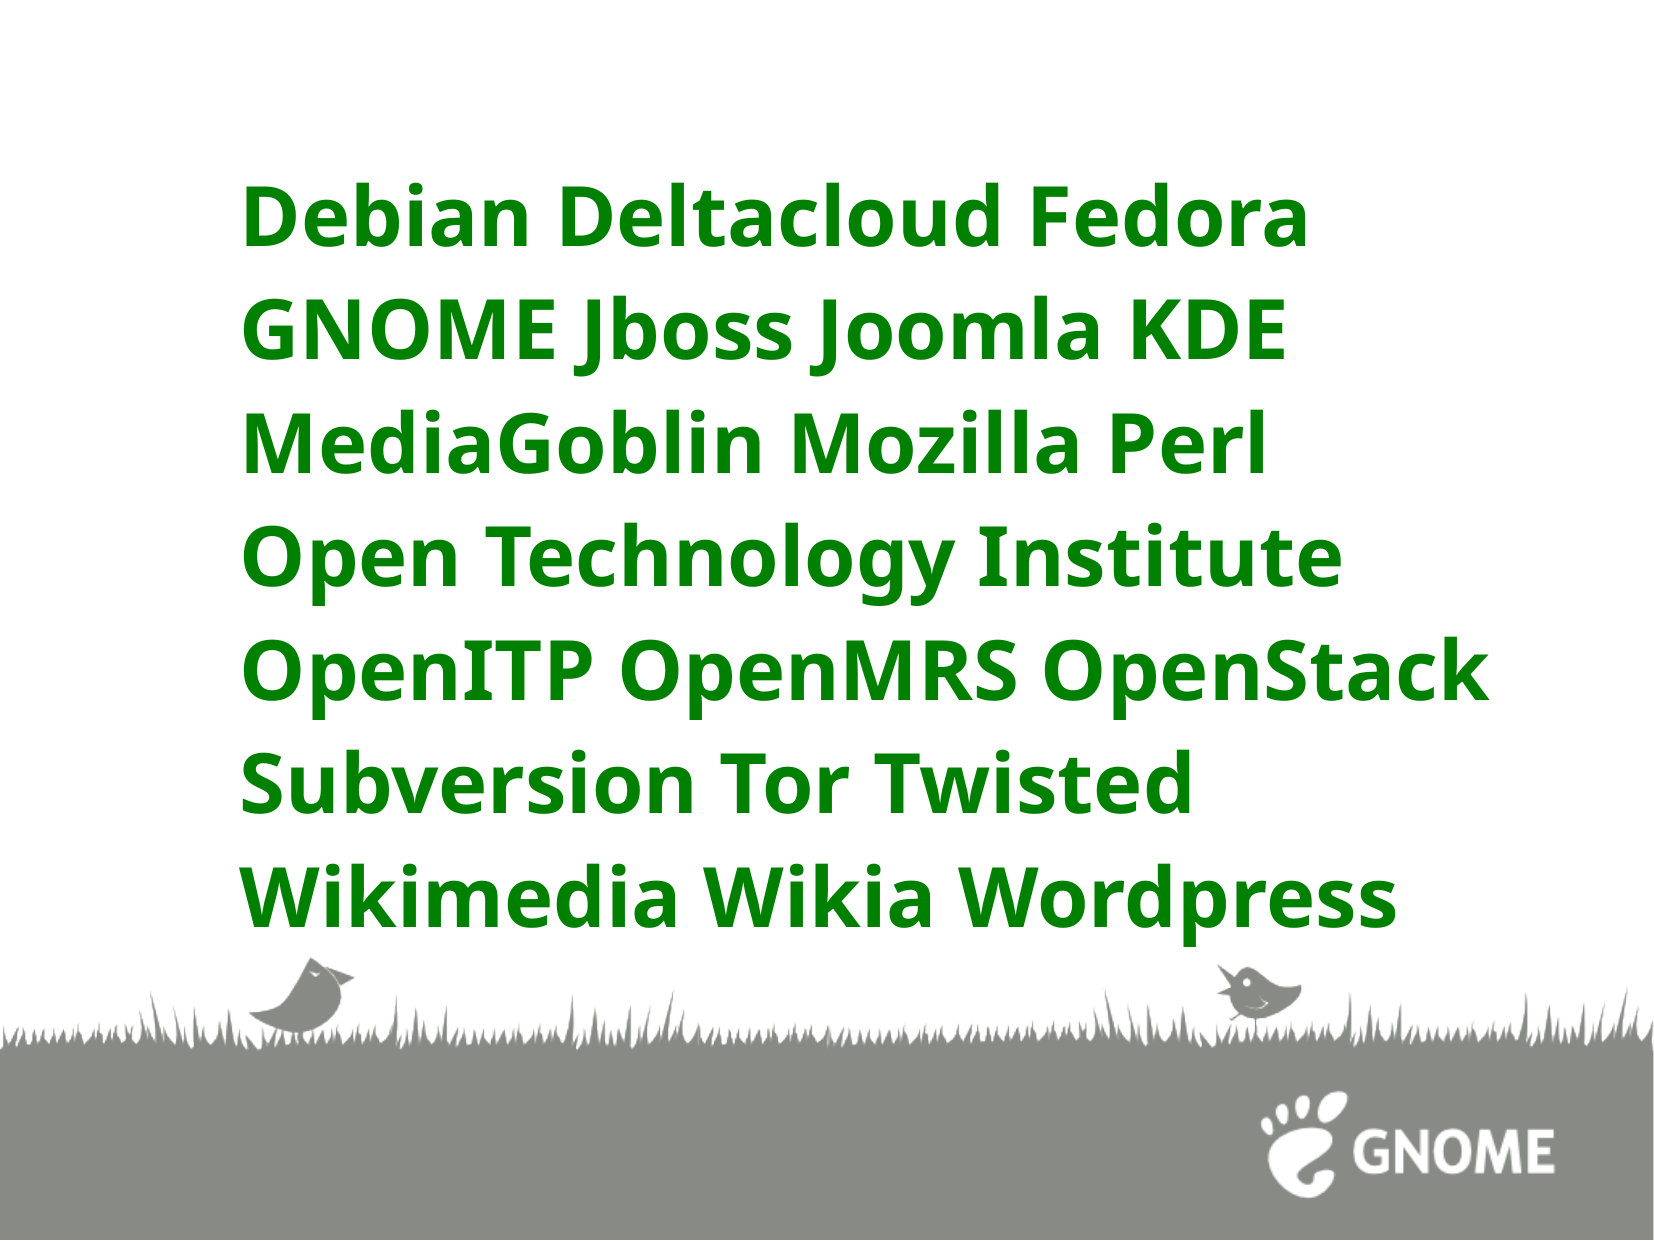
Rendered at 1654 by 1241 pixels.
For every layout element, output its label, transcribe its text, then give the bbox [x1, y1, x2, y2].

picture [0, 0, 1654, 1241]
text_box Debian Deltacloud Fedora GNOME Jboss Joomla KDE MediaGoblin Mozilla Perl Open Technology Institute OpenITP OpenMRS OpenStack Subversion Tor Twisted Wikimedia Wikia Wordpress [225, 150, 1613, 946]
